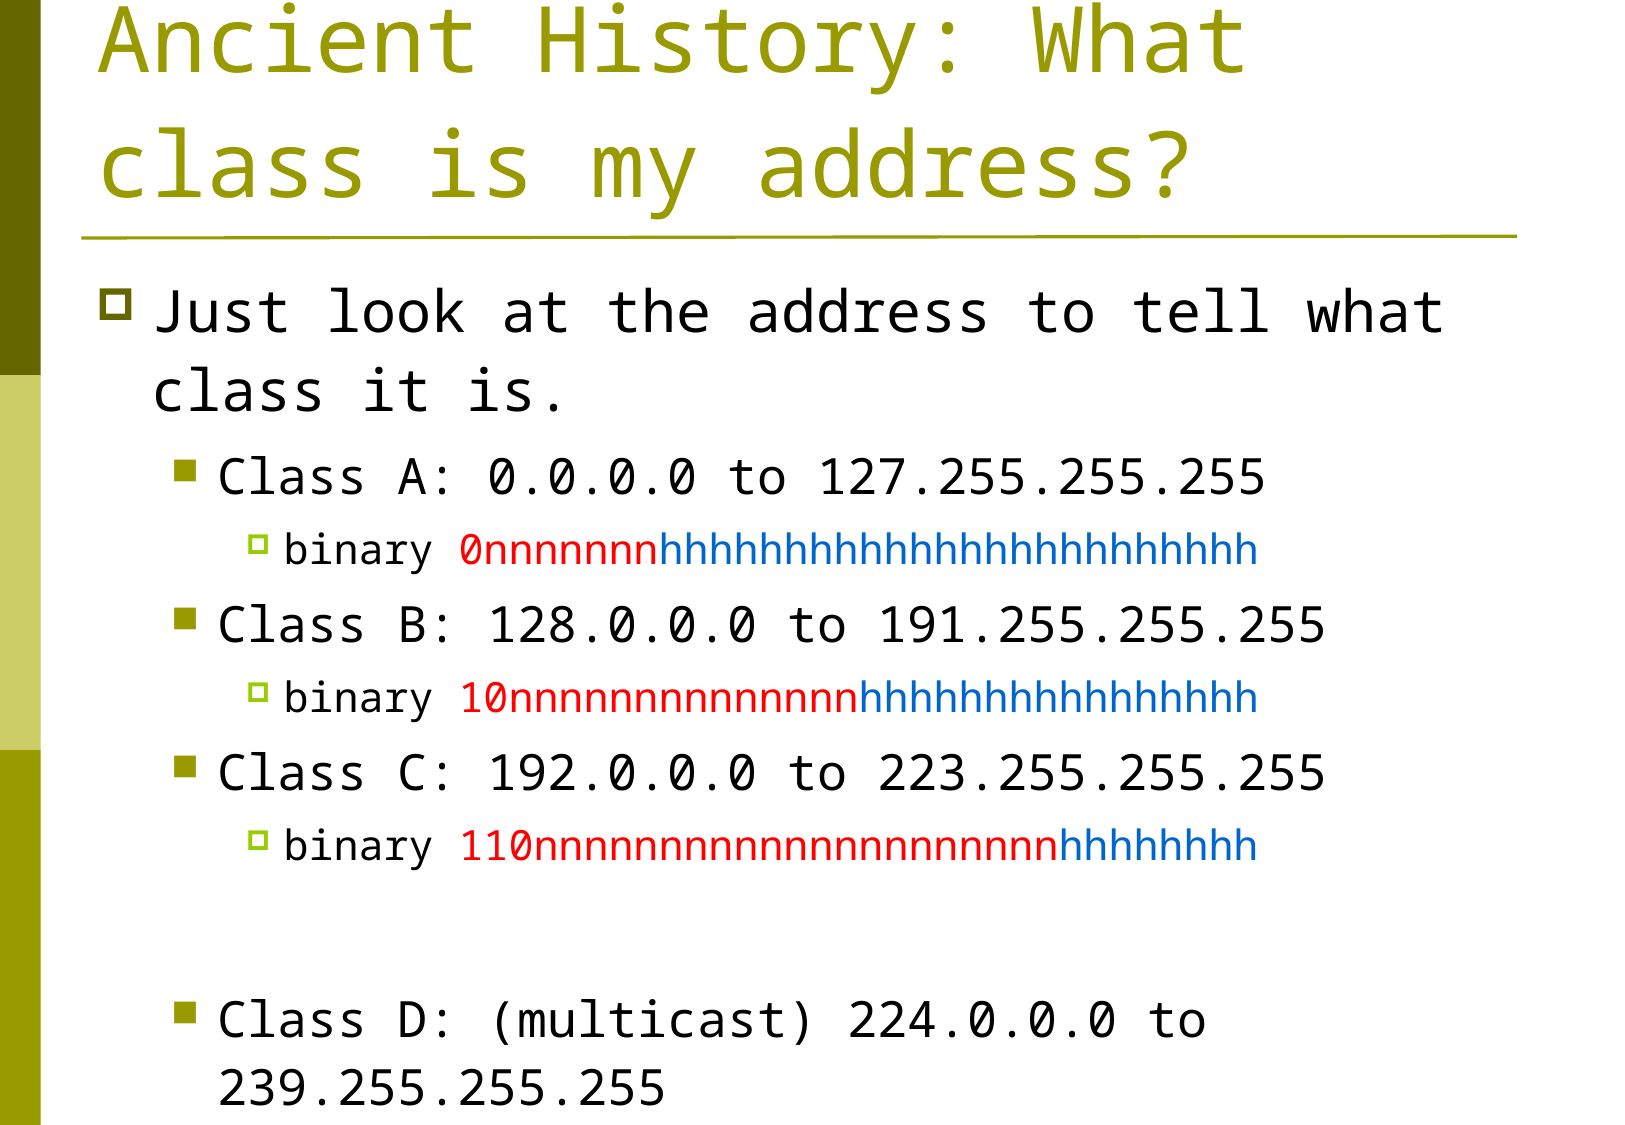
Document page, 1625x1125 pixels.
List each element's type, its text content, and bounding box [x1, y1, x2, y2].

list Just look at the address to tell what class it is. Class A: 0.0.0.0 to 127.255.255.255 binary 0nnnnnnnhhhhhhhhhhhhhhhhhhhhhhhh Class B: 128.0.0.0 to 191.255.255.255 binary 10nnnnnnnnnnnnnnhhhhhhhhhhhhhhhh Class C: 192.0.0.0 to 223.255.255.255 binary 110nnnnnnnnnnnnnnnnnnnnnhhhhhhhh Class D: (multicast) 224.0.0.0 to 239.255.255.255 binary 1110xxxxxxxxxxxxxxxxxxxxxxxxxxxx Class E: (reserved) 240.0.0.0 to 255.255.255.255 [81, 262, 1544, 1049]
title Ancient History: What class is my address? [81, 0, 1544, 233]
